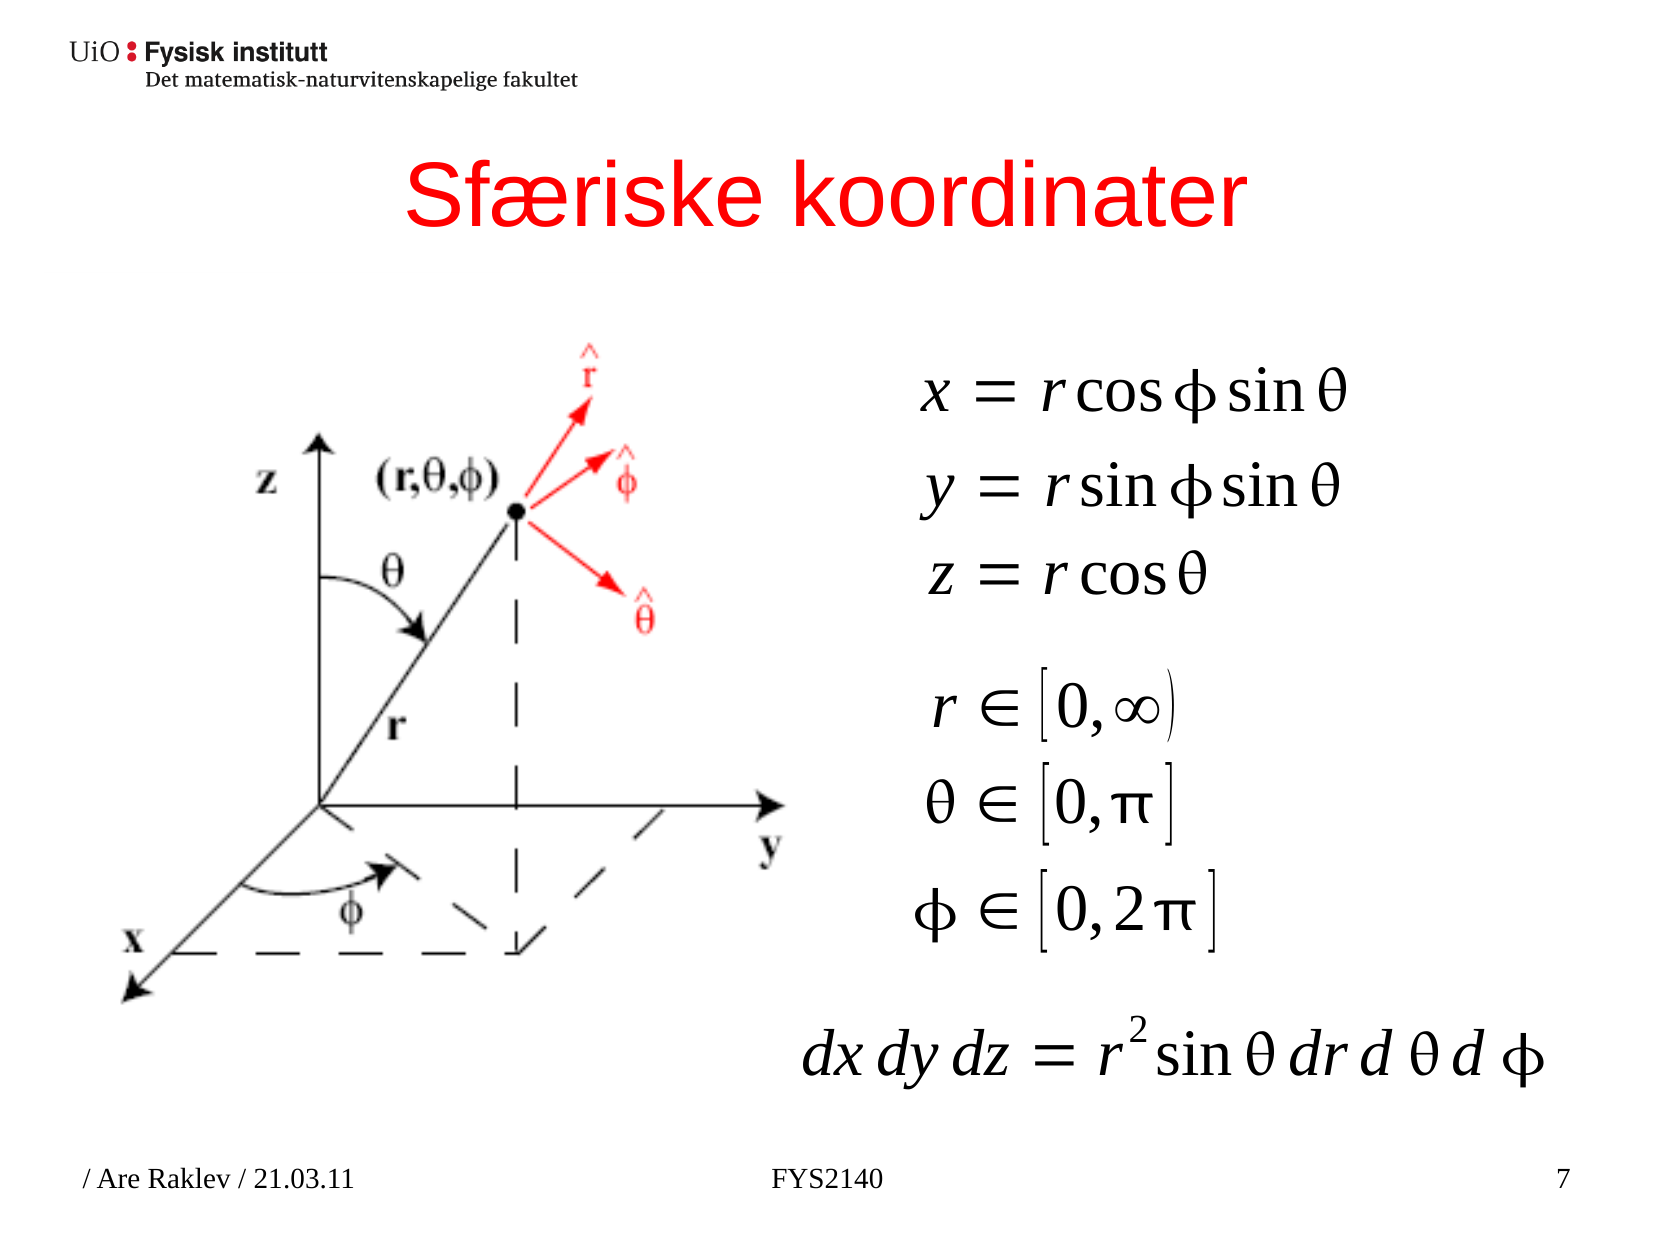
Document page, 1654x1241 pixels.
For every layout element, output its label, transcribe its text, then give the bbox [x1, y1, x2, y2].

chart [911, 445, 1351, 528]
title Sfæriske koordinater [82, 90, 1571, 298]
chart [905, 865, 1223, 956]
picture [44, 271, 832, 1049]
picture [68, 37, 581, 93]
chart [917, 759, 1181, 850]
chart [793, 1007, 1552, 1097]
chart [911, 351, 1357, 434]
chart [917, 534, 1218, 617]
chart [922, 664, 1183, 746]
